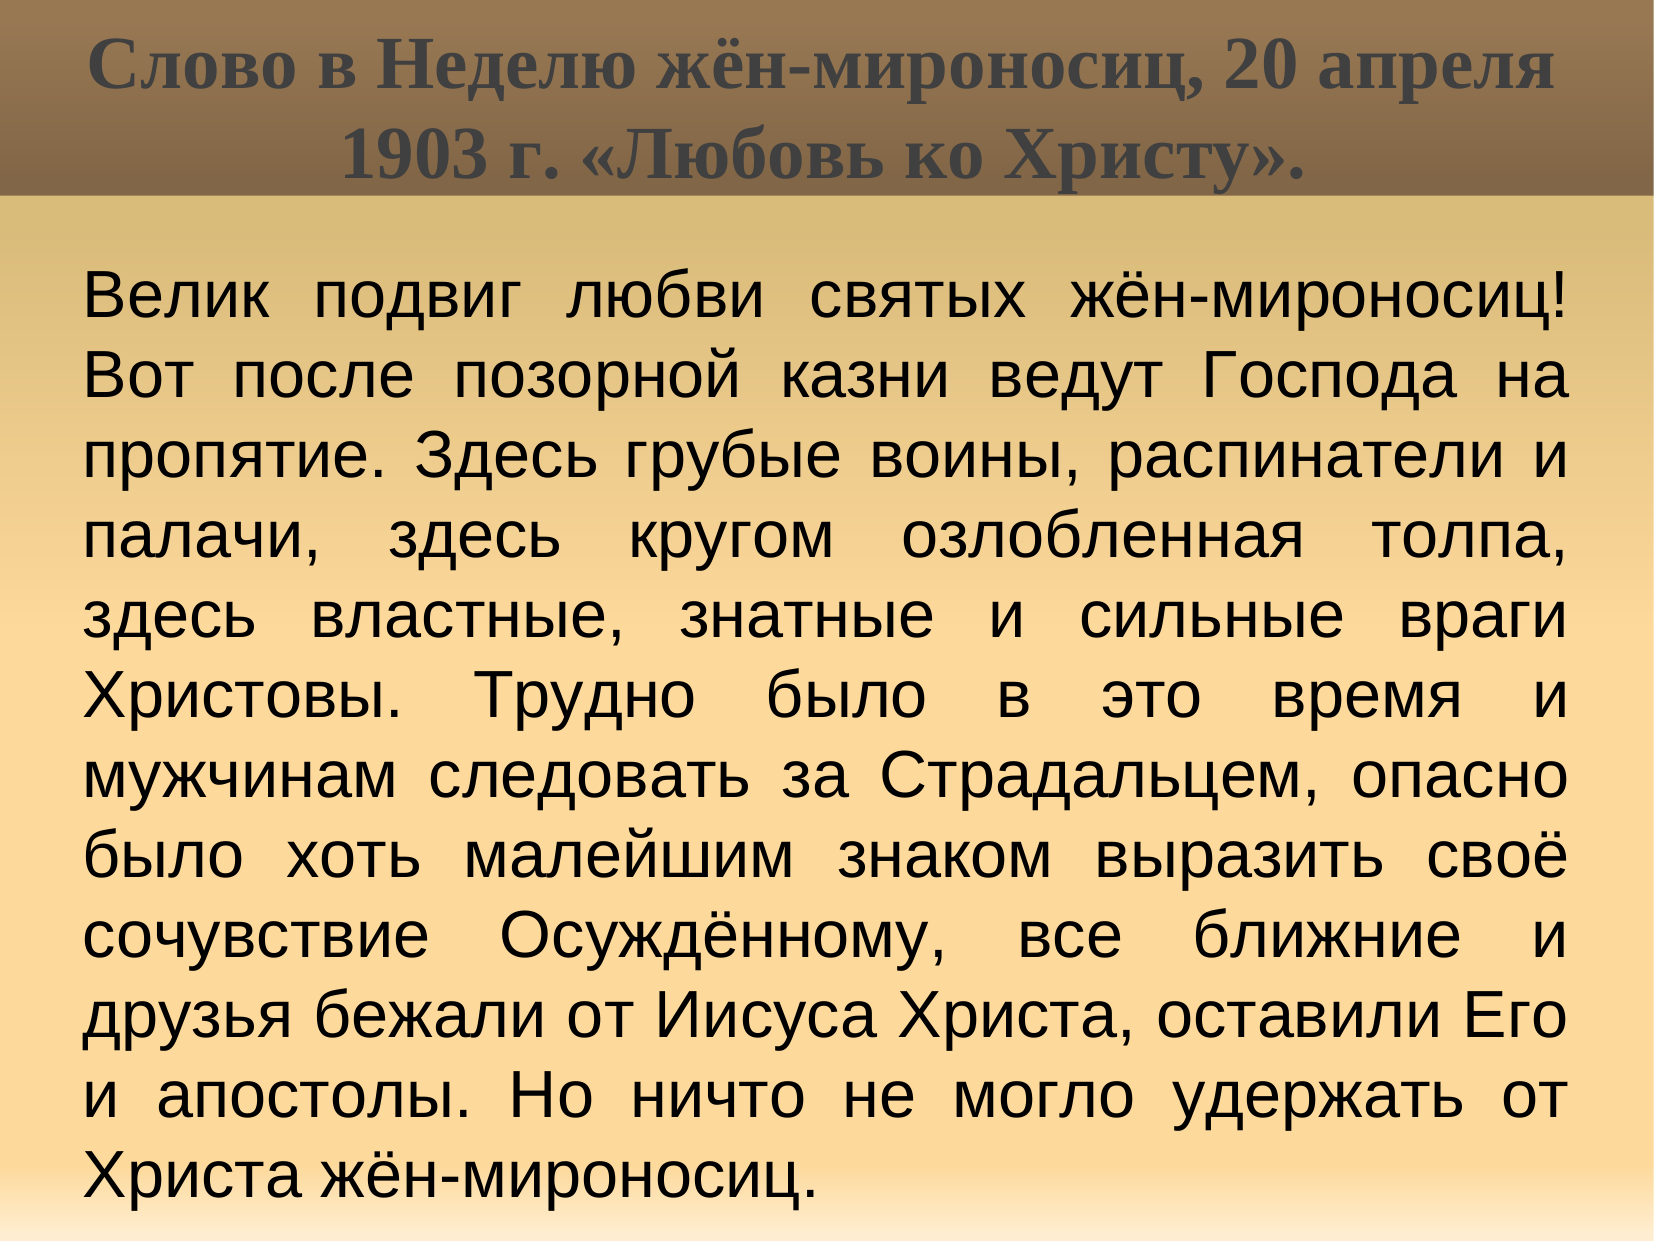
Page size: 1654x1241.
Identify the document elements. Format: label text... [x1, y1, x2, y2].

title Слово в Неделю жён-мироносиц, 20 апреля 1903 г. «Любовь ко Христу». [76, 7, 1565, 200]
subtitle Велик подвиг любви святых жён-мироносиц! Вот после позорной казни ведут Господа на пропятие. Здесь грубые воины, распинатели и палачи, здесь кругом озлобленная толпа, здесь властные, знатные и сильные враги Христовы. Трудно было в это время и мужчинам следовать за Страдальцем, опасно было хоть малейшим знаком выразить своё сочувствие Осуждённому, все ближние и друзья бежали от Иисуса Христа, оставили Его и апостолы. Но ничто не могло удержать от Христа жён-мироносиц. [82, 250, 1571, 1149]
